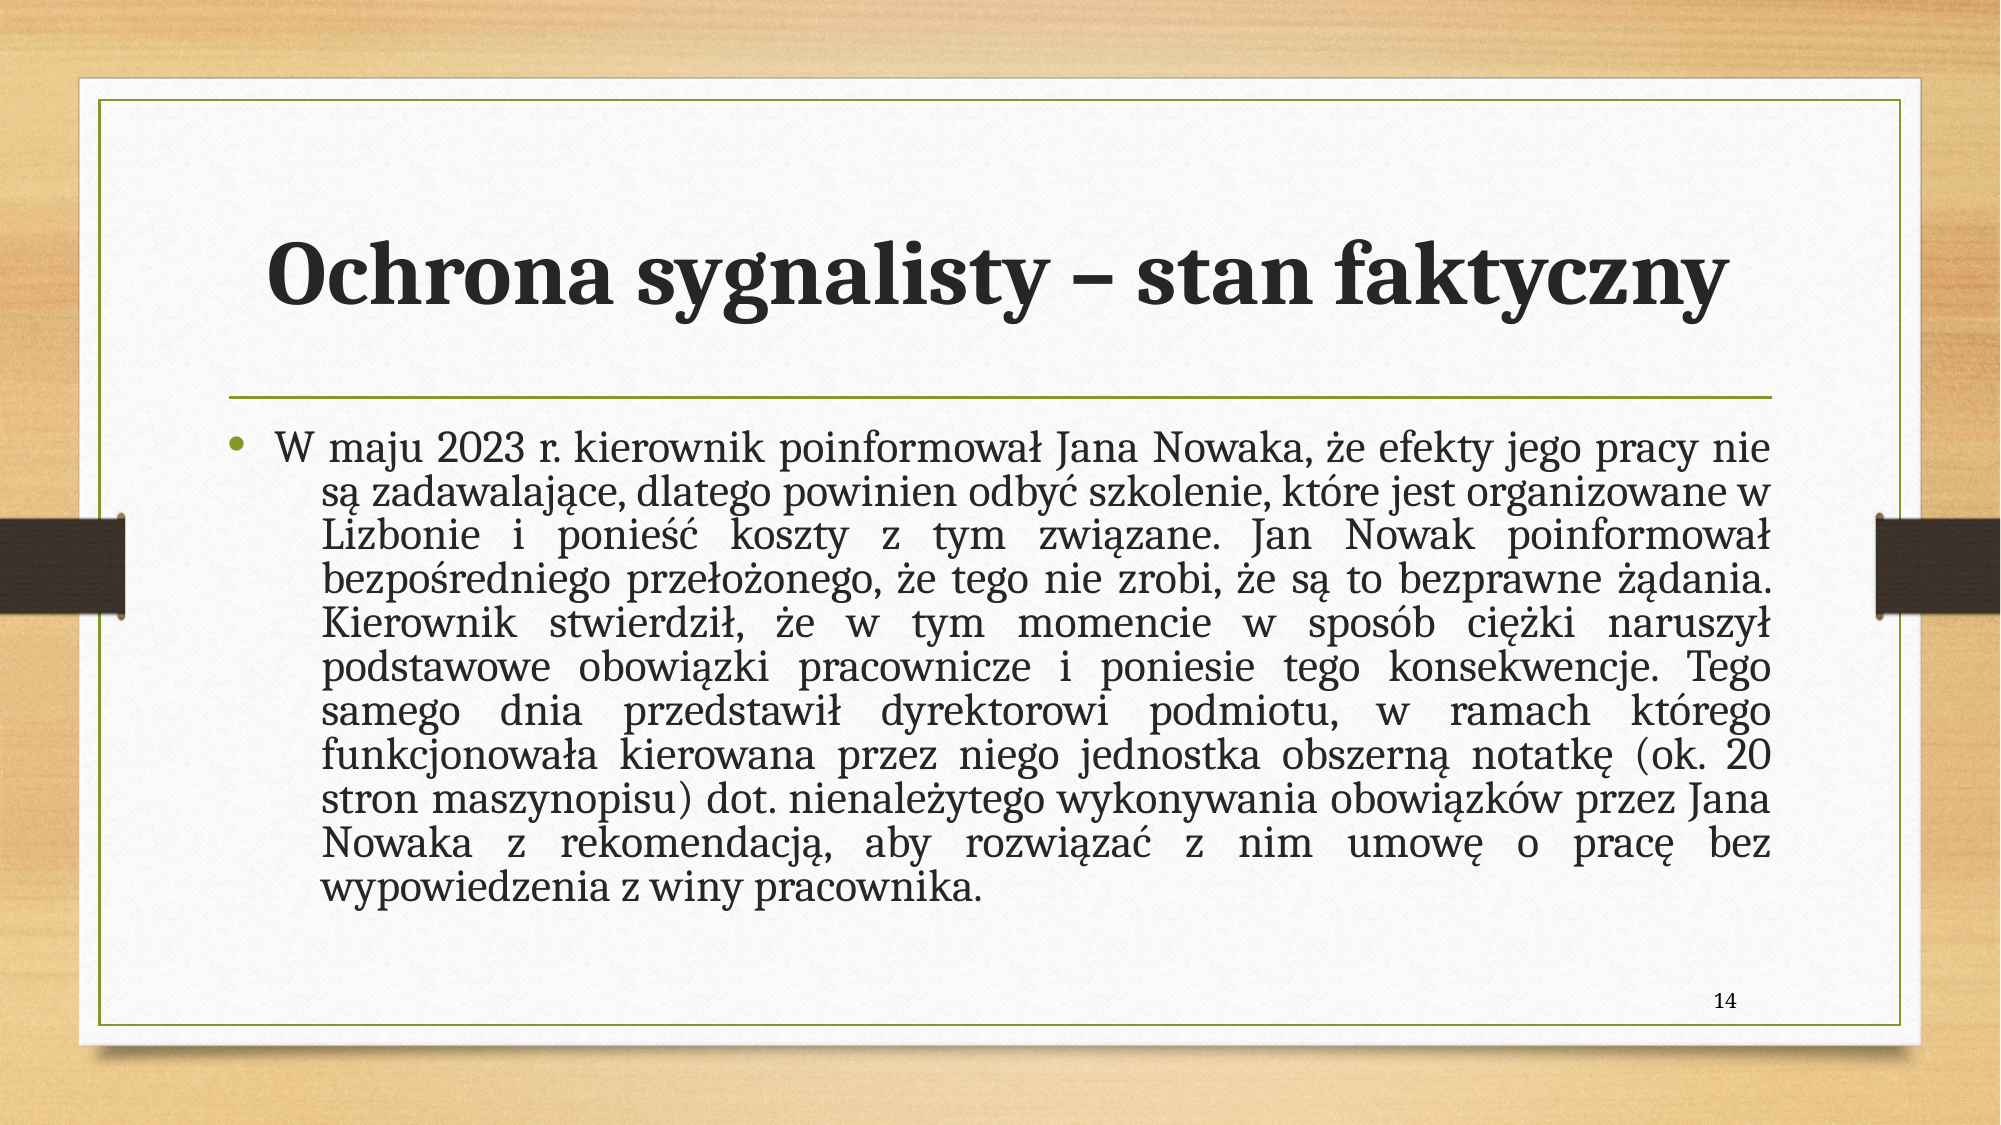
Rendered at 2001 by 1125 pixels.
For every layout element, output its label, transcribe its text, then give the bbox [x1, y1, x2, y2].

title Ochrona sygnalisty – stan faktyczny [212, 161, 1788, 376]
list W maju 2023 r. kierownik poinformował Jana Nowaka, że efekty jego pracy nie są zadawalające, dlatego powinien odbyć szkolenie, które jest organizowane w Lizbonie i ponieść koszty z tym związane. Jan Nowak poinformował bezpośredniego przełożonego, że tego nie zrobi, że są to bezprawne żądania. Kierownik stwierdził, że w tym momencie w sposób ciężki naruszył podstawowe obowiązki pracownicze i poniesie tego konsekwencje. Tego samego dnia przedstawił dyrektorowi podmiotu, w ramach którego funkcjonowała kierowana przez niego jednostka obszerną notatkę (ok. 20 stron maszynopisu) dot. nienależytego wykonywania obowiązków przez Jana Nowaka z rekomendacją, aby rozwiązać z nim umowę o pracę bez wypowiedzenia z winy pracownika. [212, 419, 1788, 964]
text_box [1698, 979, 1788, 1026]
